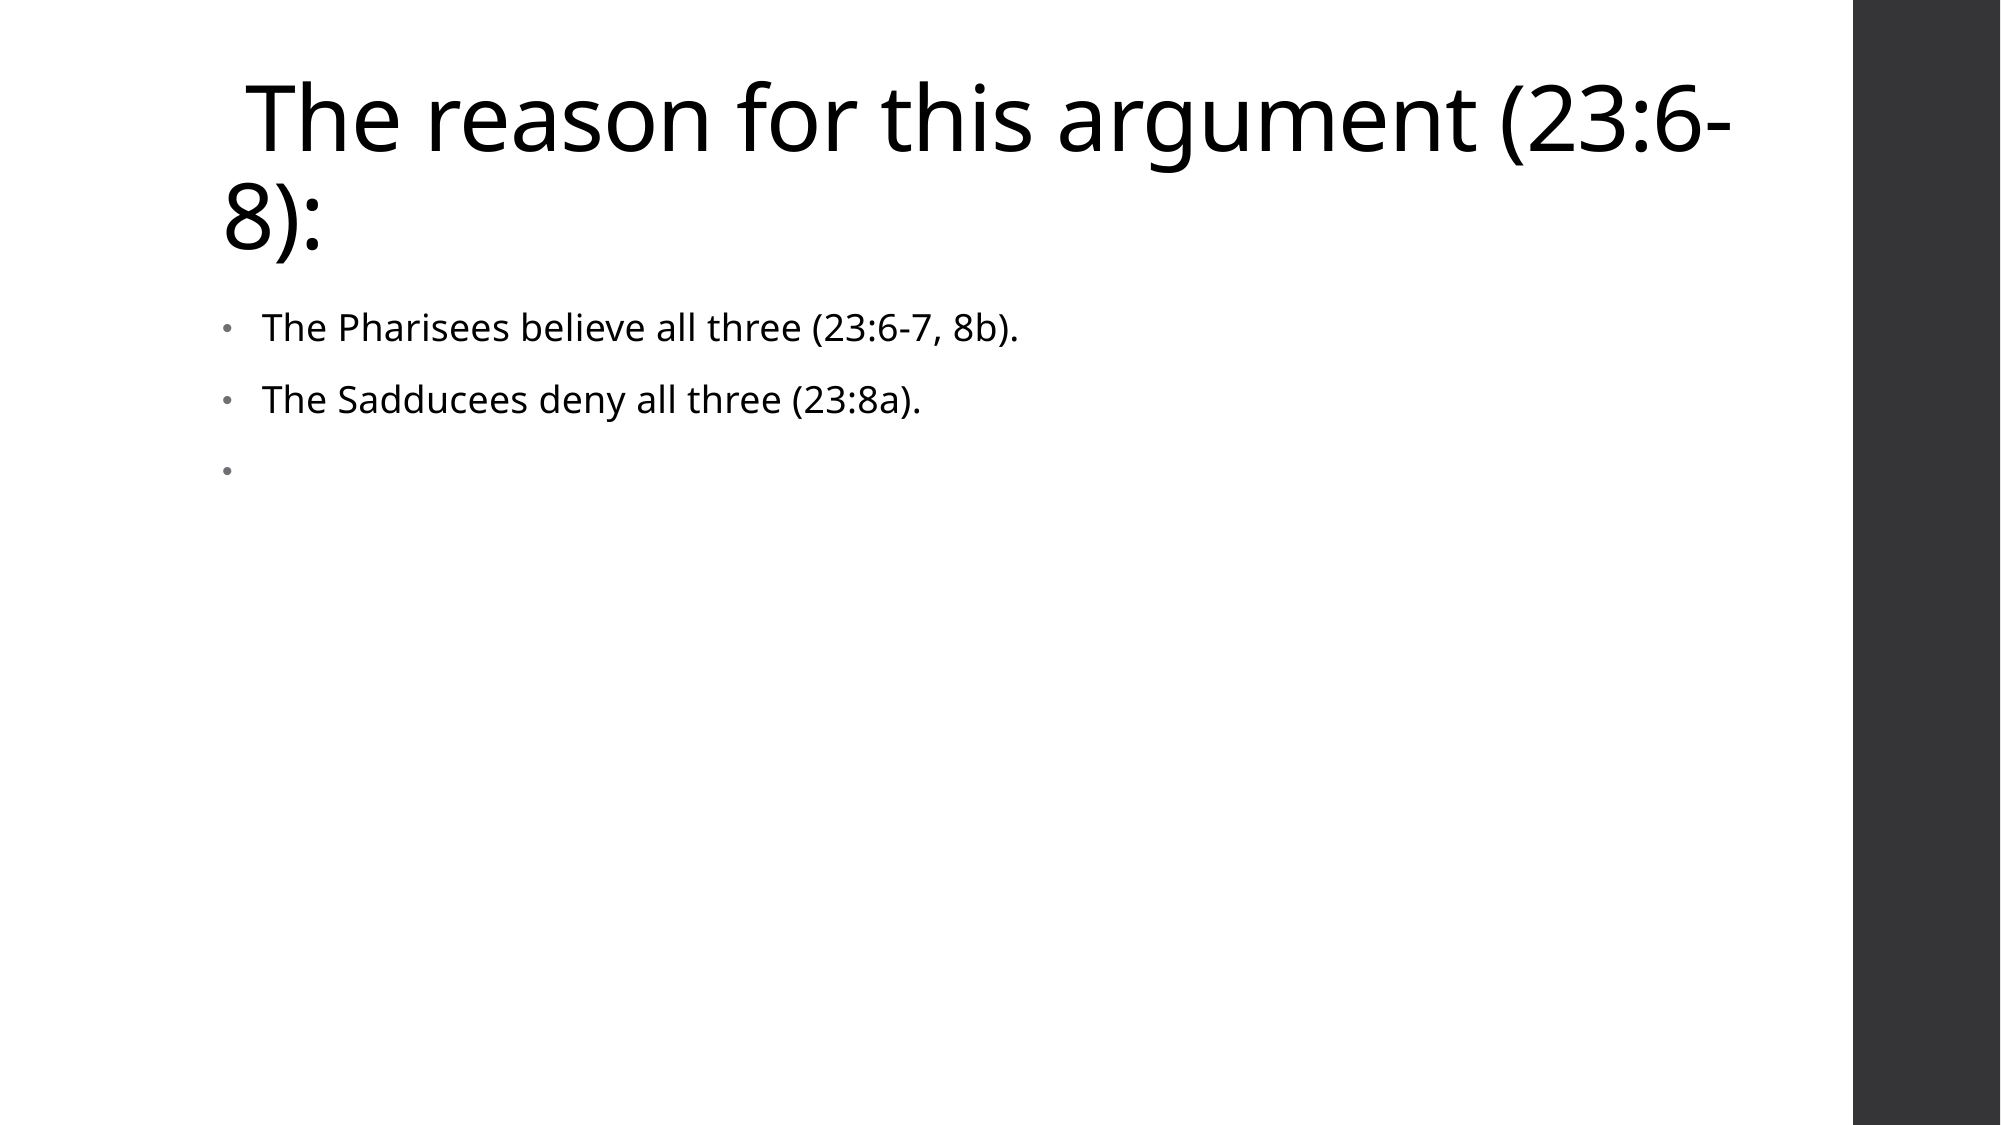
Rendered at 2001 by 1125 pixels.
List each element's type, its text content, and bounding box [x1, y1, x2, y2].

list The Pharisees believe all three (23:6-7, 8b). The Sadducees deny all three (23:8a). [206, 299, 1617, 1014]
title The reason for this argument (23:6-8): [206, 60, 1797, 278]
